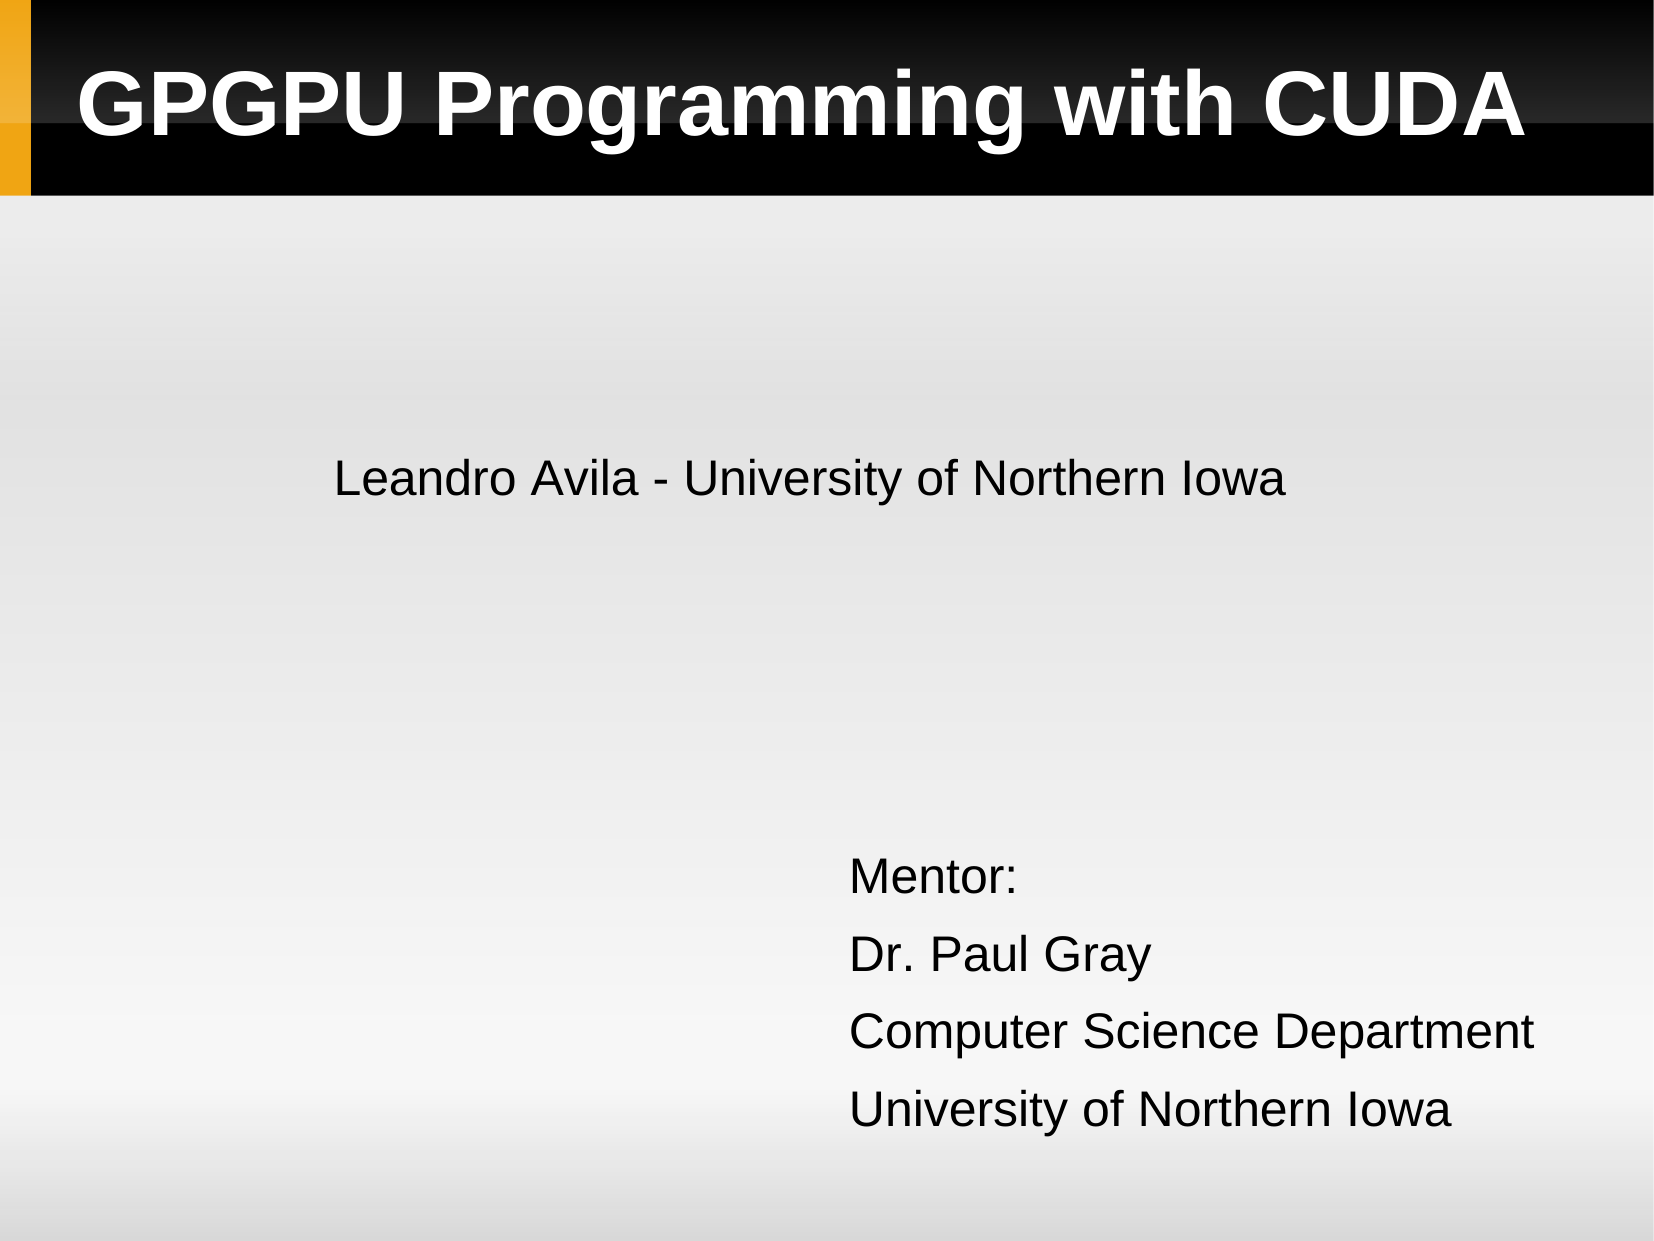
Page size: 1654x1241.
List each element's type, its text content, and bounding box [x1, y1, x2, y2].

picture [0, 0, 1654, 1241]
list Mentor: Dr. Paul Gray Computer Science Department University of Northern Iowa [848, 848, 1576, 1163]
list Leandro Avila - University of Northern Iowa [82, 450, 1538, 610]
title GPGPU Programming with CUDA [76, 0, 1565, 208]
